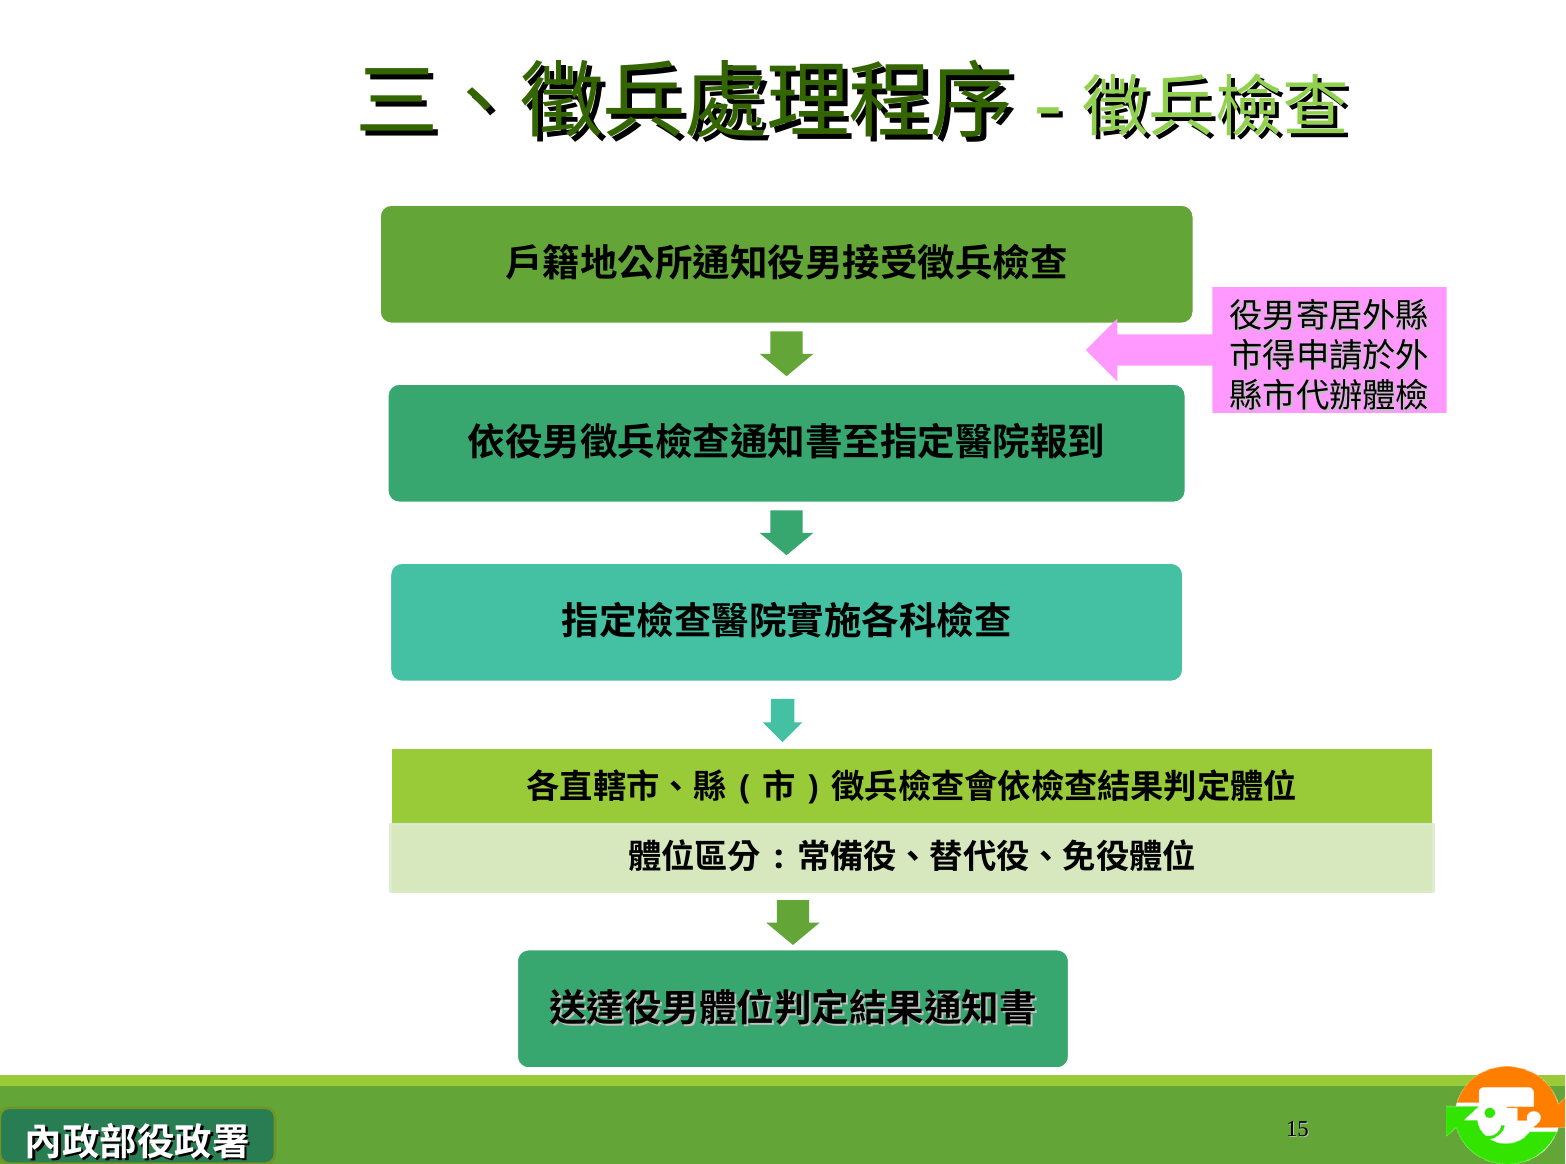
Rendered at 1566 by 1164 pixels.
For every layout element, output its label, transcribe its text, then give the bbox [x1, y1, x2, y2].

text_box 送達役男體位判定結果通知書 [520, 953, 1066, 1065]
text_box 依役男徵兵檢查通知書至指定醫院報到 [387, 383, 1186, 503]
text_box 指定檢查醫院實施各科檢查 [389, 562, 1184, 682]
text_box 體位區分:常備役、替代役、免役體位 [390, 824, 1434, 892]
text_box 14 [1270, 1096, 1440, 1158]
text_box 戶籍地公所通知役男接受徵兵檢查 [379, 204, 1194, 324]
text_box [766, 900, 820, 945]
picture [1446, 1067, 1566, 1164]
text_box 役男寄居外縣市得申請於外縣市代辦體檢 [1085, 287, 1447, 413]
text_box 各直轄市、縣(市)徵兵檢查會依檢查結果判定體位 [390, 747, 1434, 824]
text_box [516, 949, 1070, 1069]
text_box 內政部役政署 [0, 1107, 276, 1164]
text_box [759, 510, 814, 556]
text_box 三、徵兵處理程序-徵兵檢查 [244, 40, 1460, 235]
text_box [759, 331, 814, 377]
text_box [762, 698, 803, 743]
